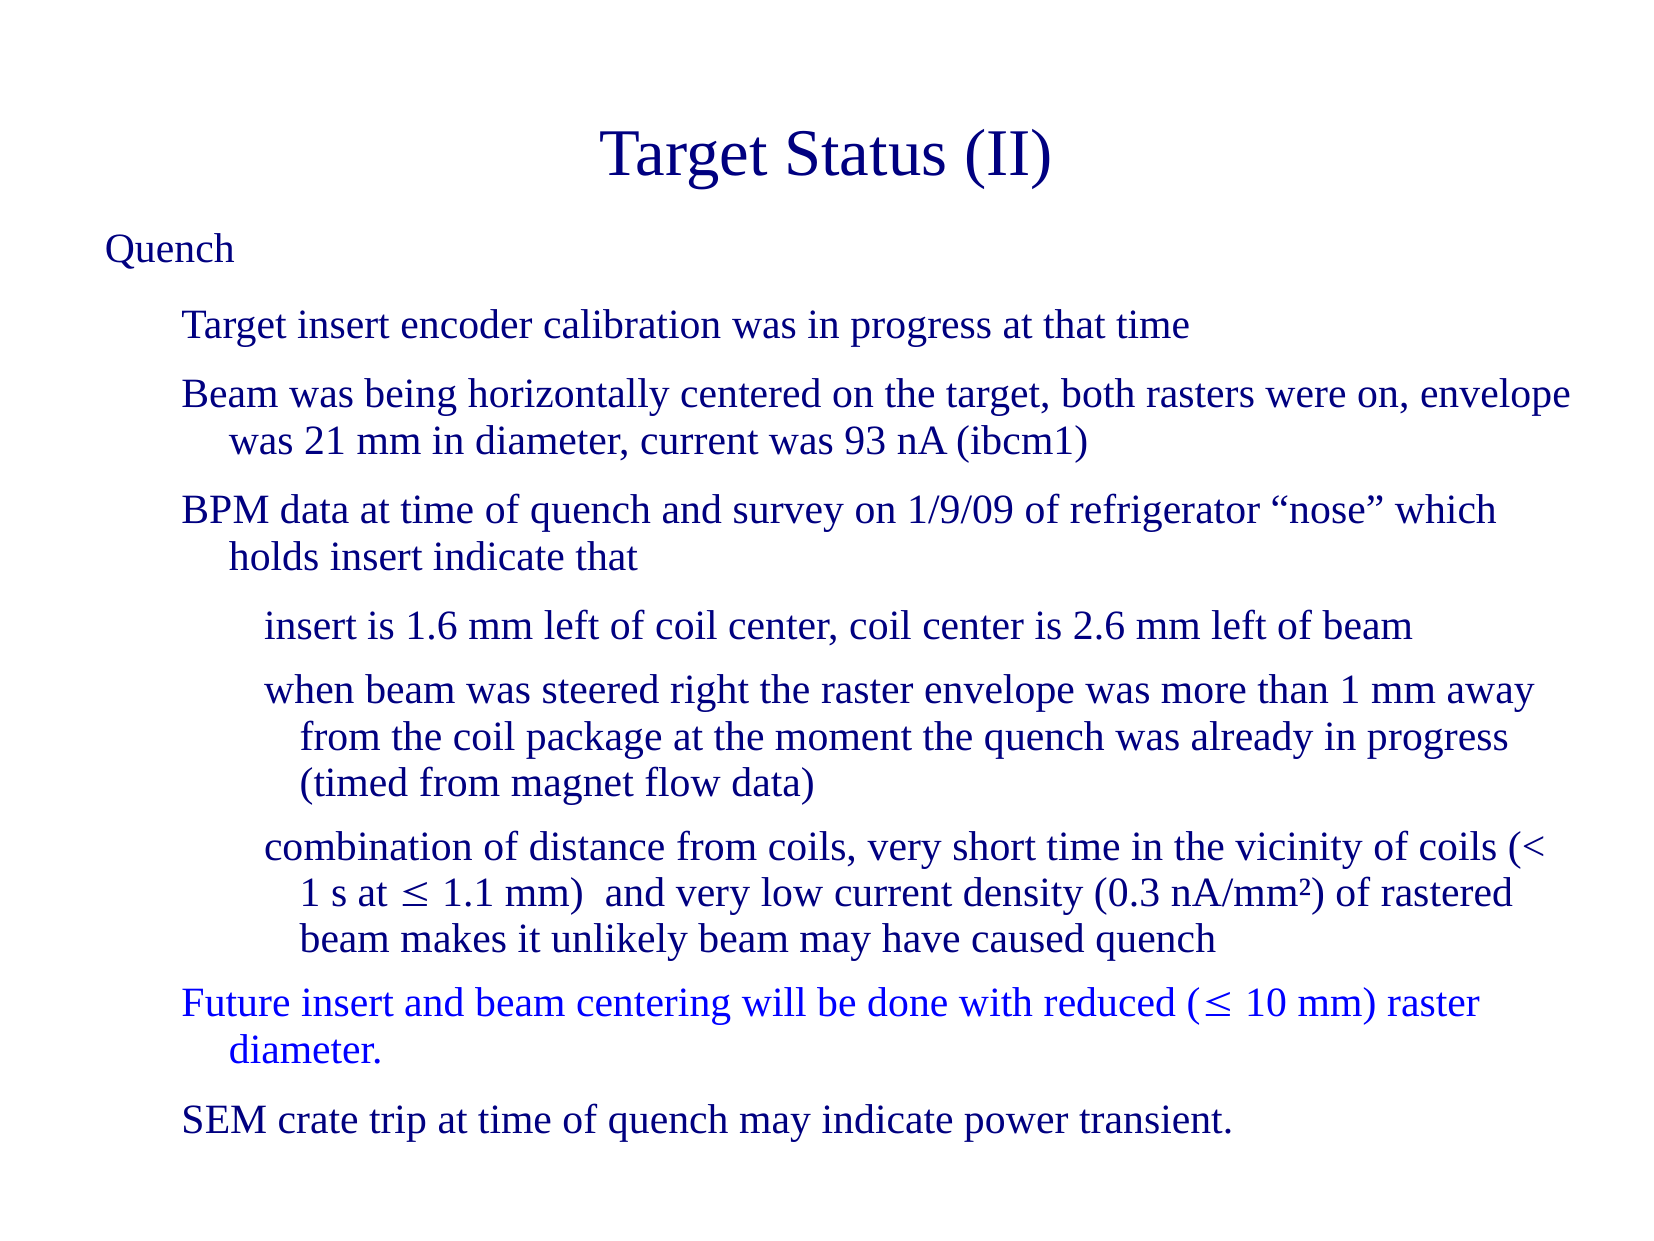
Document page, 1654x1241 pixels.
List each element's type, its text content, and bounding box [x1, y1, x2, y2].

title Target Status (II) [82, 49, 1571, 257]
list Quench Target insert encoder calibration was in progress at that time Beam was being horizontally centered on the target, both rasters were on, envelope was 21 mm in diameter, current was 93 nA (ibcm1) BPM data at time of quench and survey on 1/9/09 of refrigerator “nose” which holds insert indicate that insert is 1.6 mm left of coil center, coil center is 2.6 mm left of beam when beam was steered right the raster envelope was more than 1 mm away from the coil package at the moment the quench was already in progress (timed from magnet flow data) combination of distance from coils, very short time in the vicinity of coils (< 1 s at  1.1 mm) and very low current density (0.3 nA/mm²) of rastered beam makes it unlikely beam may have caused quench Future insert and beam centering will be done with reduced ( 10 mm) raster diameter. SEM crate trip at time of quench may indicate power transient. [86, 225, 1576, 1164]
